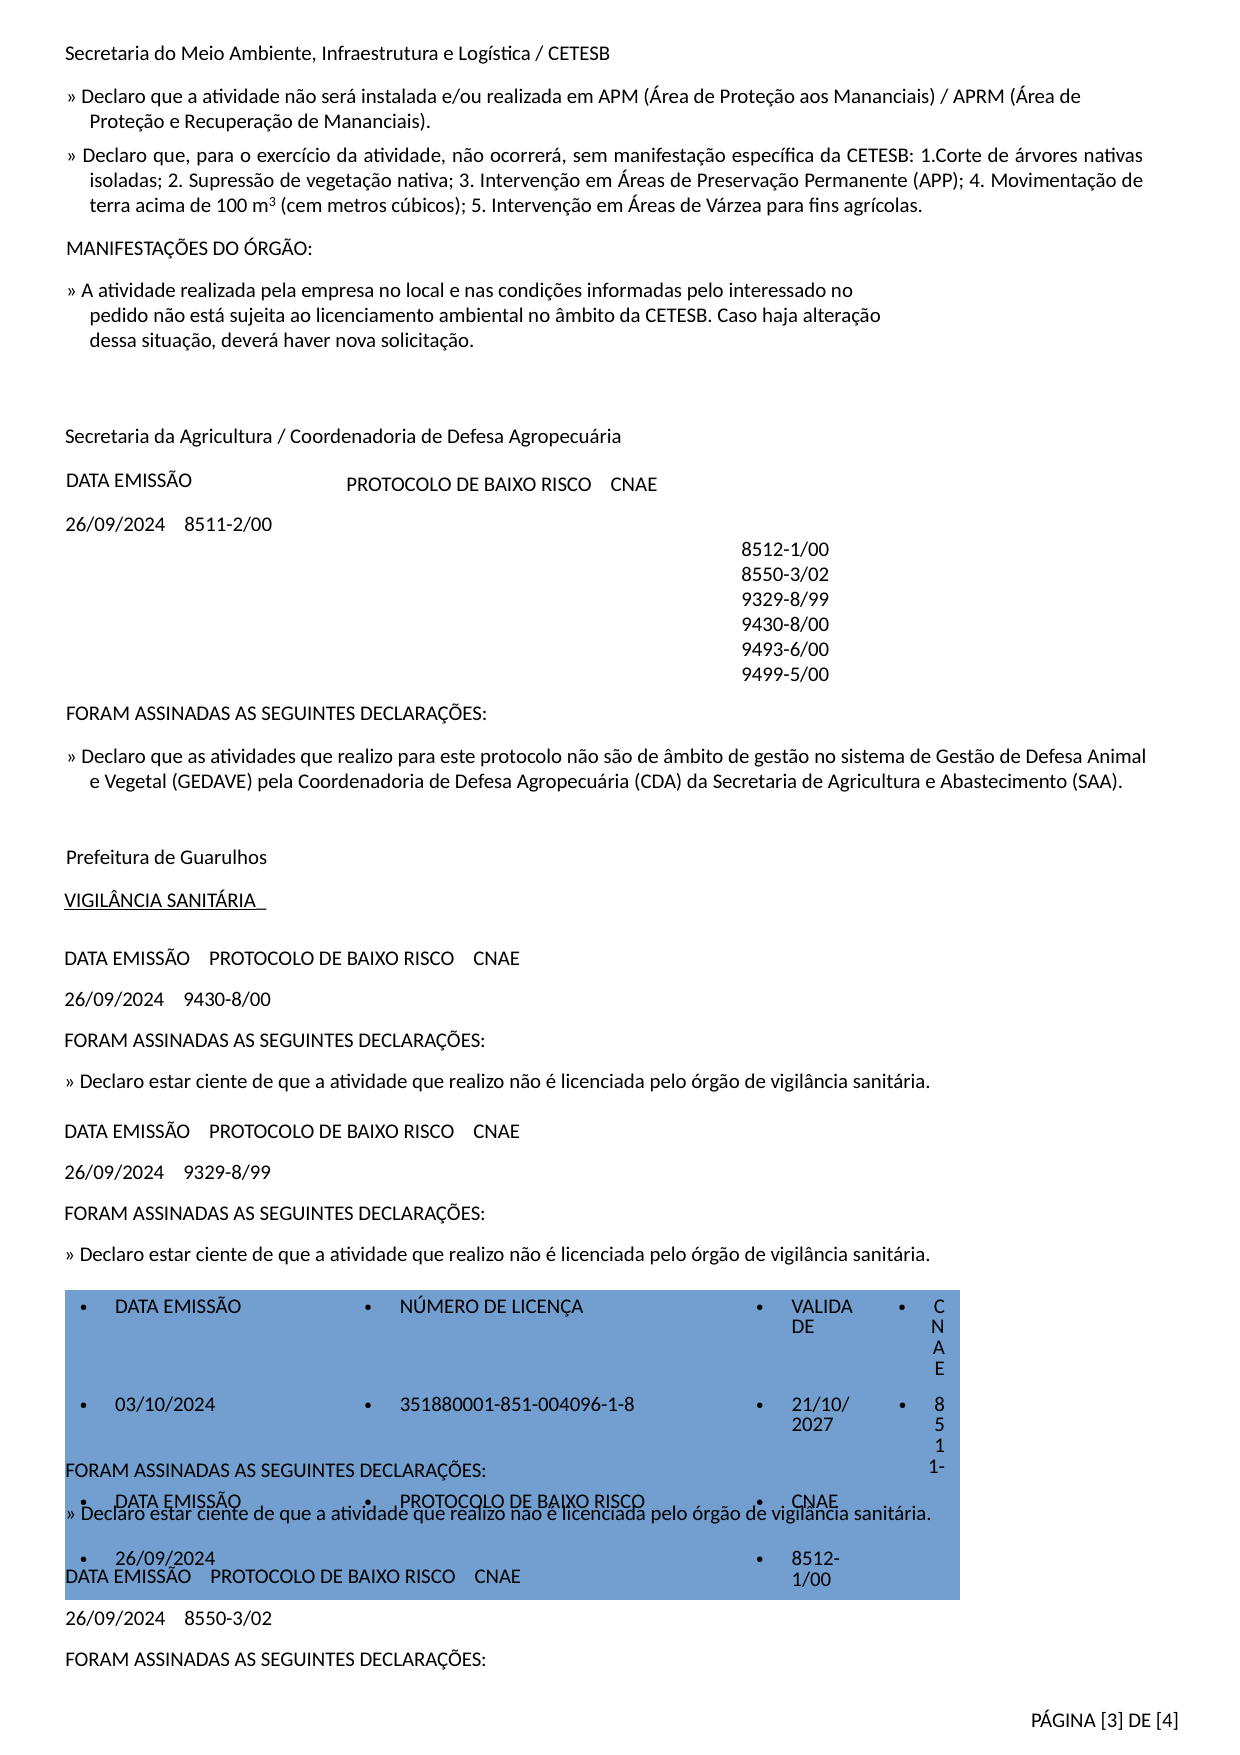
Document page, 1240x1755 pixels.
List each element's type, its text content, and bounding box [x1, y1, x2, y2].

table_cell [944, 1543, 960, 1600]
text_box DATA EMISSÃO [66, 466, 204, 490]
text_box FORAM ASSINADAS AS SEGUINTES DECLARAÇÕES: » Declaro que as atividades que realizo para este protocolo não são de âmbito de gestão no sistema de Gestão de Defesa Animal e Vegetal (GEDAVE) pela Coordenadoria de Defesa Agropecuária (CDA) da Secretaria de Agricultura e Abastecimento (SAA). [66, 700, 1162, 792]
text_box » Declaro que a atividade não será instalada e/ou realizada em APM (Área de Proteção aos Mananciais) / APRM (Área de Proteção e Recuperação de Mananciais). » Declaro que, para o exercício da atividade, não ocorrerá, sem manifestação específica da CETESB: 1.Corte de árvores nativas isoladas; 2. Supressão de vegetação nativa; 3. Intervenção em Áreas de Preservação Permanente (APP); 4. Movimentação de terra acima de 100 m3 (cem metros cúbicos); 5. Intervenção em Áreas de Várzea para fins agrícolas. MANIFESTAÇÕES DO ÓRGÃO: » A atividade realizada pela empresa no local e nas condições informadas pelo interessado no pedido não está sujeita ao licenciamento ambiental no âmbito da CETESB. Caso haja alteração dessa situação, deverá haver nova solicitação. [66, 83, 1144, 372]
table_header CNAE [875, 1290, 960, 1388]
text_box VIGILÂNCIA SANITÁRIA_ DATA EMISSÃO PROTOCOLO DE BAIXO RISCO CNAE 26/09/2024 9430-8/00 FORAM ASSINADAS AS SEGUINTES DECLARAÇÕES: » Declaro estar ciente de que a atividade que realizo não é licenciada pelo órgão de vigilância sanitária. DATA EMISSÃO PROTOCOLO DE BAIXO RISCO CNAE 26/09/2024 9329-8/99 FORAM ASSINADAS AS SEGUINTES DECLARAÇÕES: » Declaro estar ciente de que a atividade que realizo não é licenciada pelo órgão de vigilância sanitária. [64, 886, 944, 1260]
text_box Secretaria da Agricultura / Coordenadoria de Defesa Agropecuária [65, 422, 641, 447]
text_box PROTOCOLO DE BAIXO RISCO CNAE [346, 470, 790, 490]
table_cell [944, 1486, 960, 1543]
table_cell 8511- [875, 1388, 960, 1486]
table_header VALIDADE [671, 1290, 875, 1388]
text_box Prefeitura de Guarulhos [66, 844, 278, 864]
table_cell 351880001-851-004096-1-8 [275, 1388, 671, 1457]
text_box 26/09/2024 8511-2/00 8512-1/00 8550-3/02 9329-8/99 9430-8/00 9493-6/00 9499-5/00 [65, 510, 831, 685]
table_cell 21/10/2027 [671, 1388, 875, 1457]
table_cell 03/10/2024 [65, 1388, 275, 1457]
table_header NÚMERO DE LICENÇA [275, 1290, 671, 1388]
text_box Secretaria do Meio Ambiente, Infraestrutura e Logística / CETESB [65, 39, 631, 64]
text_box PÁGINA [3] DE [4] [1031, 1707, 1184, 1734]
table_header DATA EMISSÃO [65, 1290, 275, 1388]
text_box FORAM ASSINADAS AS SEGUINTES DECLARAÇÕES: » Declaro estar ciente de que a atividade que realizo não é licenciada pelo órgão de vigilância sanitária. DATA EMISSÃO PROTOCOLO DE BAIXO RISCO CNAE 26/09/2024 8550-3/02 FORAM ASSINADAS AS SEGUINTES DECLARAÇÕES: [65, 1457, 944, 1664]
